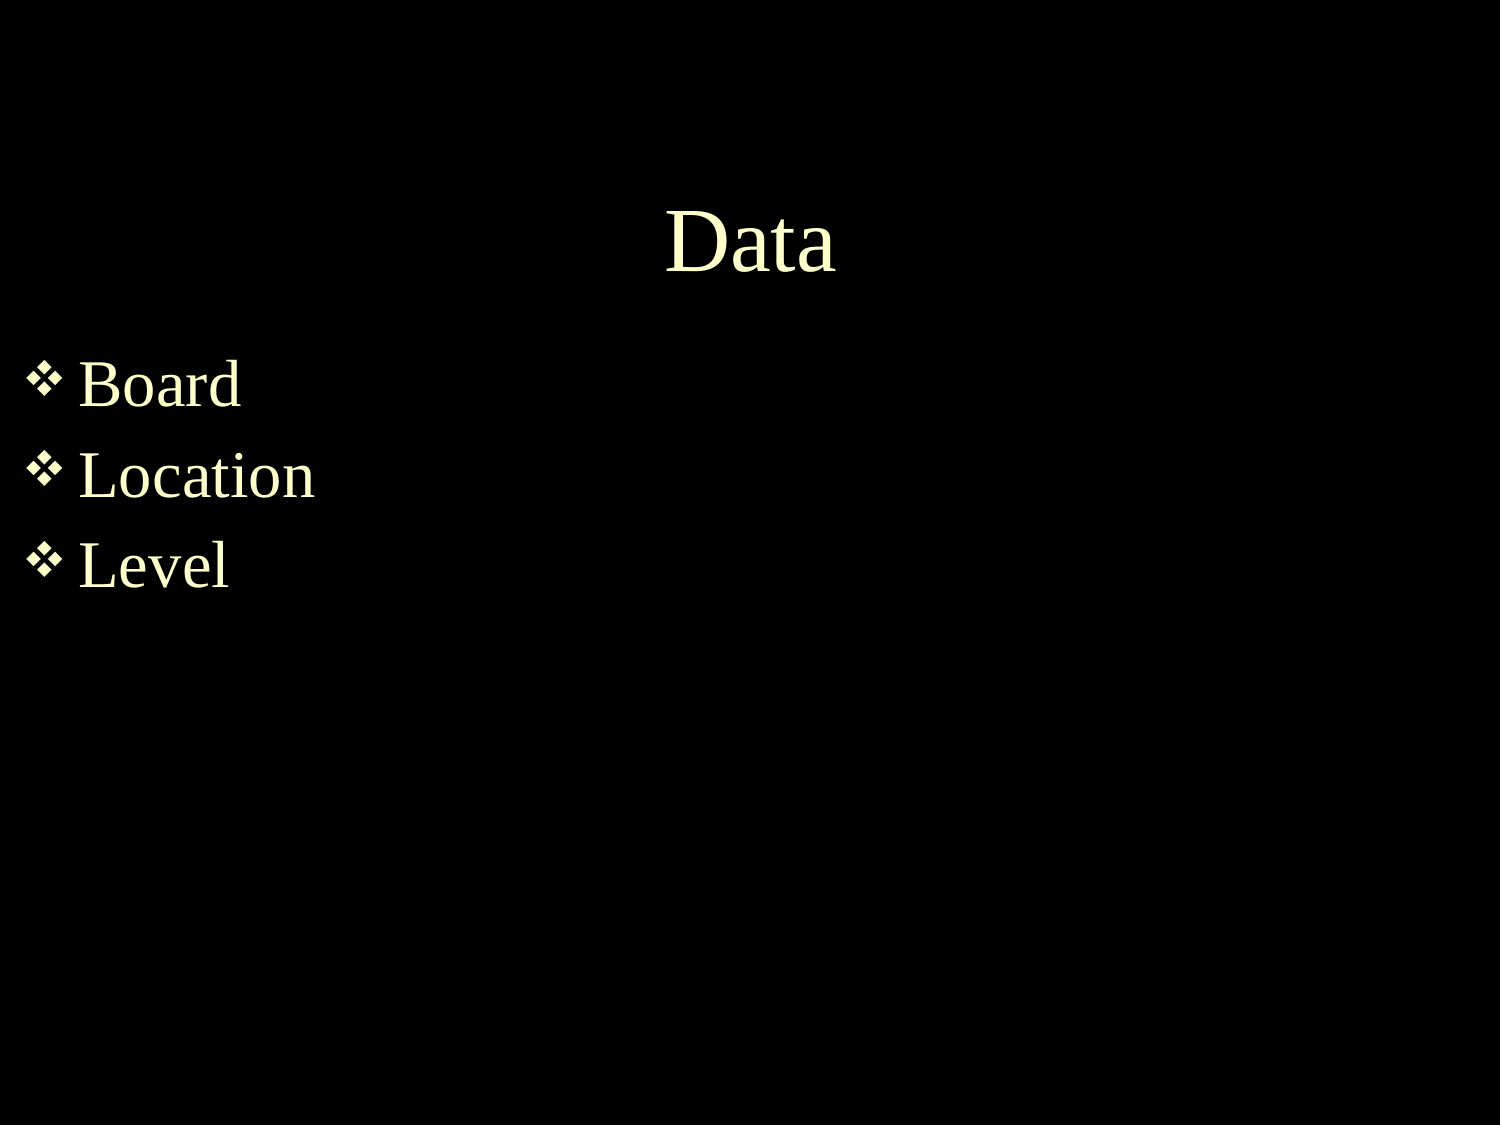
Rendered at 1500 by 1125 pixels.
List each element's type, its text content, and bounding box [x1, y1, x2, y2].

list Board Location Level [22, 347, 1482, 1090]
title Data [22, 145, 1480, 336]
